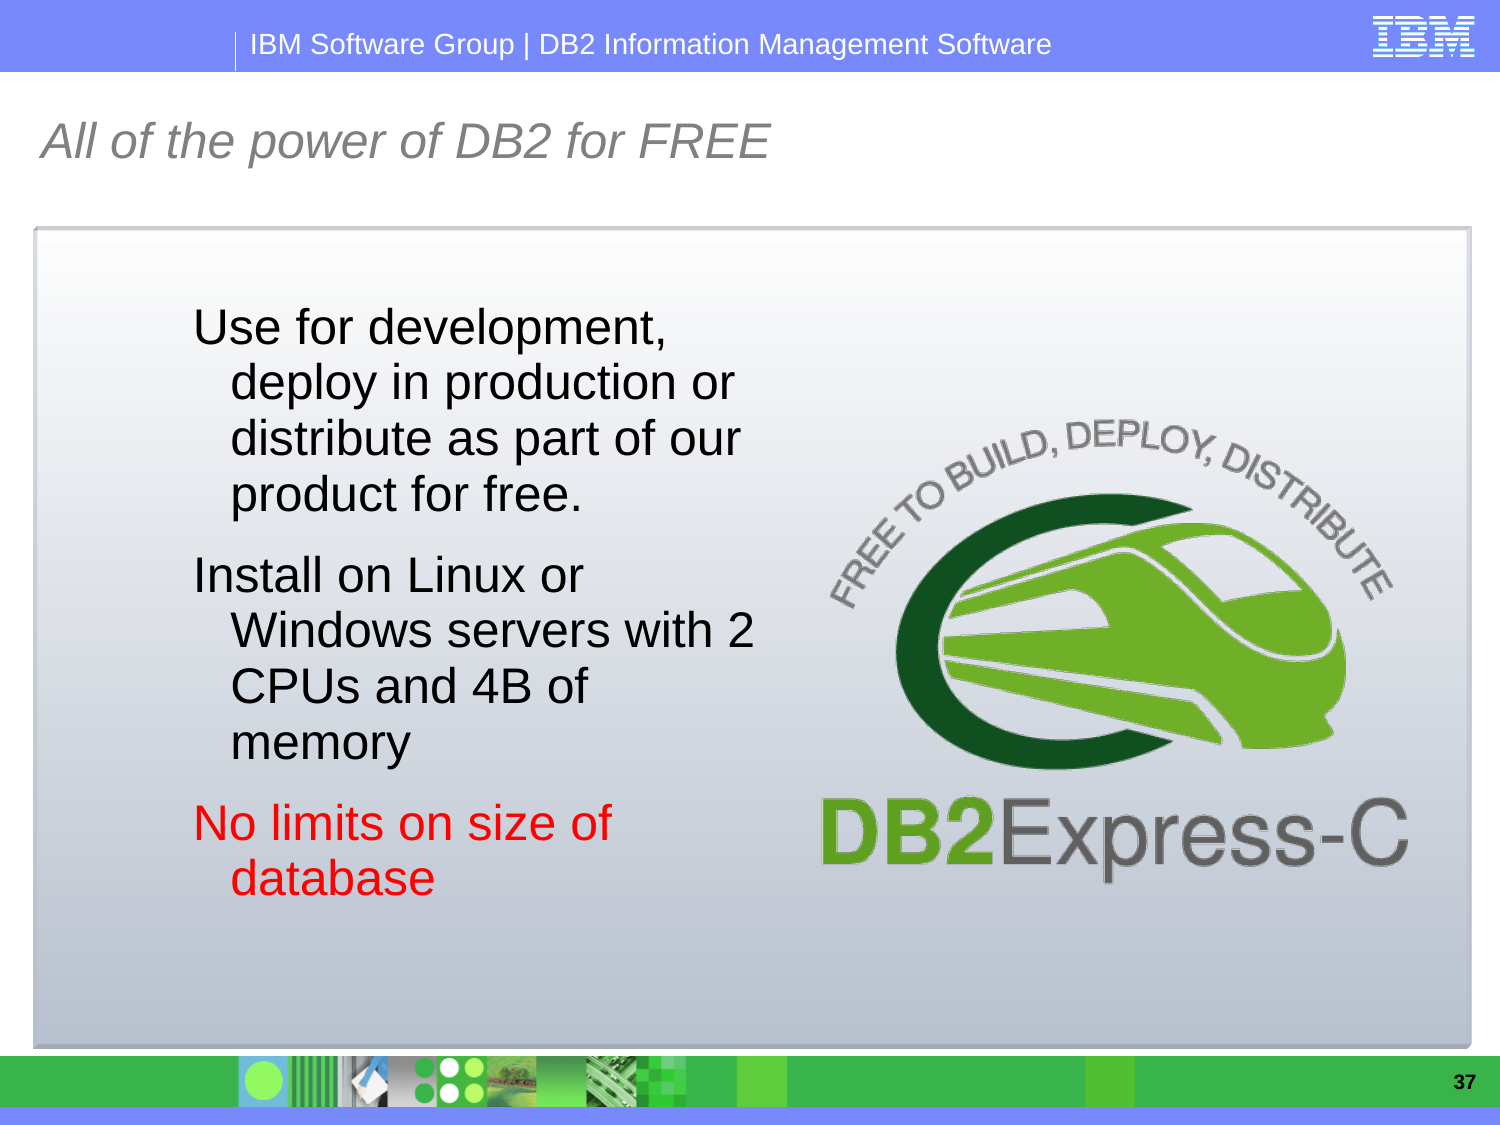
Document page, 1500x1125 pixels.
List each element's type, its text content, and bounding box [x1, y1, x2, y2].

list Use for development, deploy in production or distribute as part of our product for free. Install on Linux or Windows servers with 2 CPUs and 4B of memory No limits on size of database [178, 291, 785, 1040]
chart [809, 291, 1417, 1040]
title All of the power of DB2 for FREE [26, 108, 1416, 178]
picture [815, 414, 1416, 890]
picture [0, 1056, 1500, 1107]
